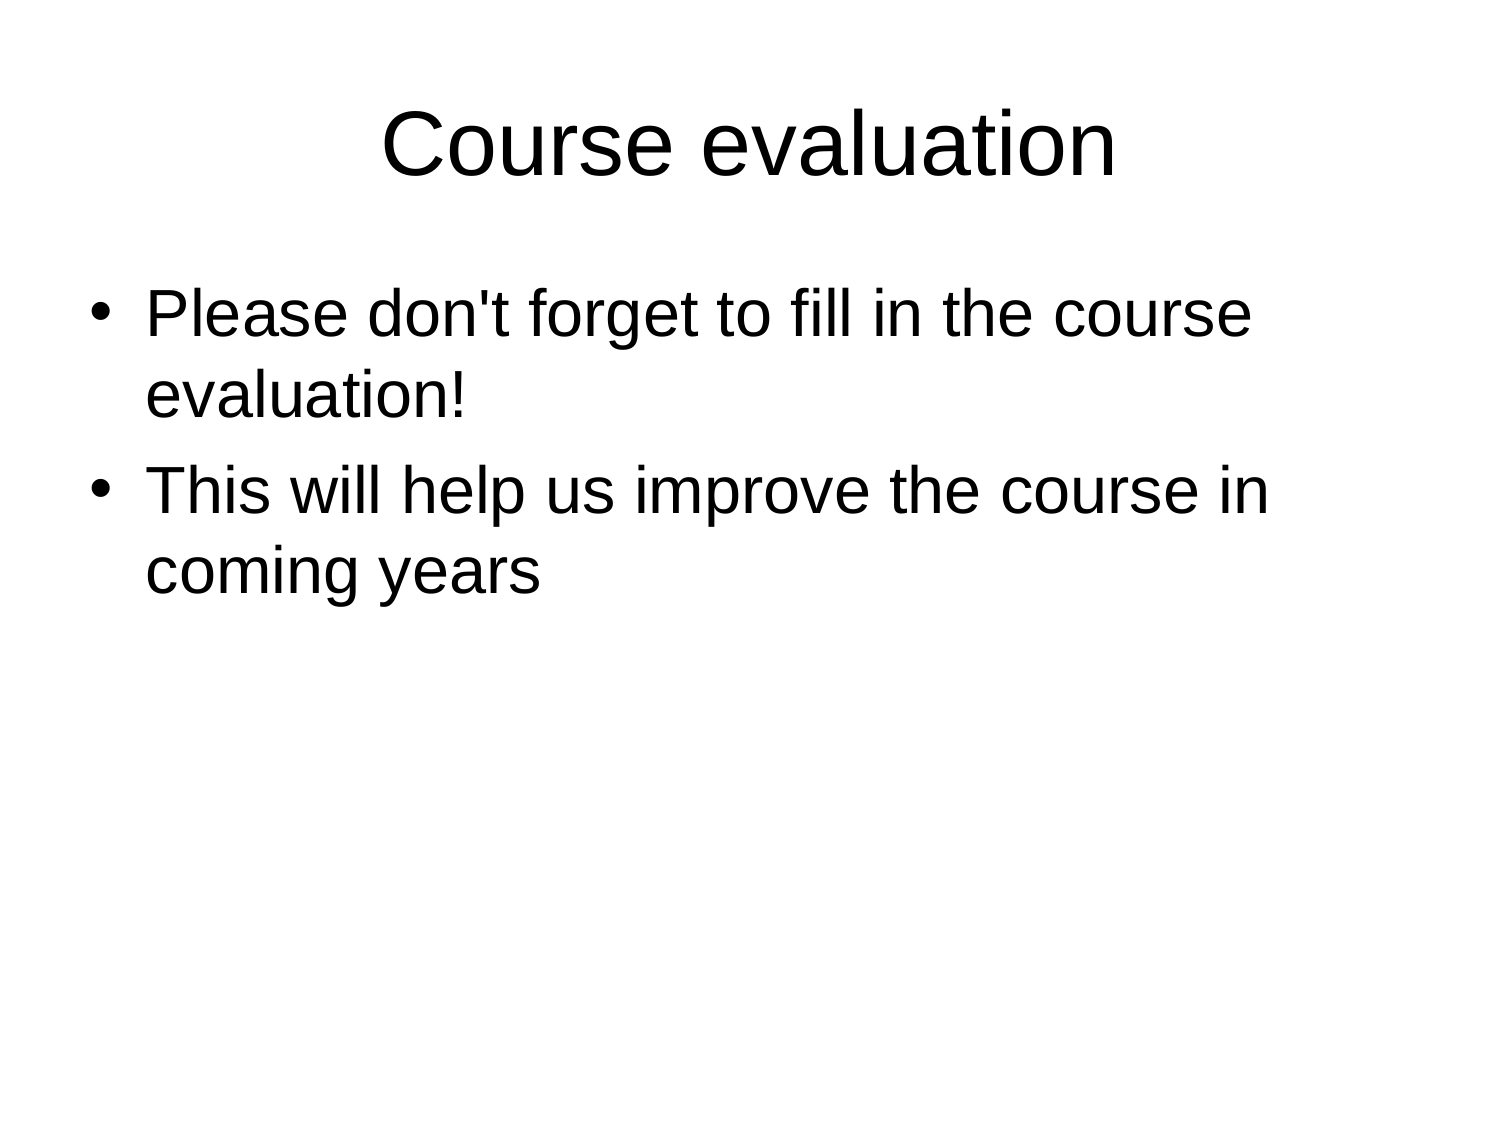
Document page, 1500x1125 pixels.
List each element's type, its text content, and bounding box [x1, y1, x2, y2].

list Please don't forget to fill in the course evaluation! This will help us improve the course in coming years [75, 262, 1426, 1005]
title Course evaluation [75, 45, 1425, 233]
